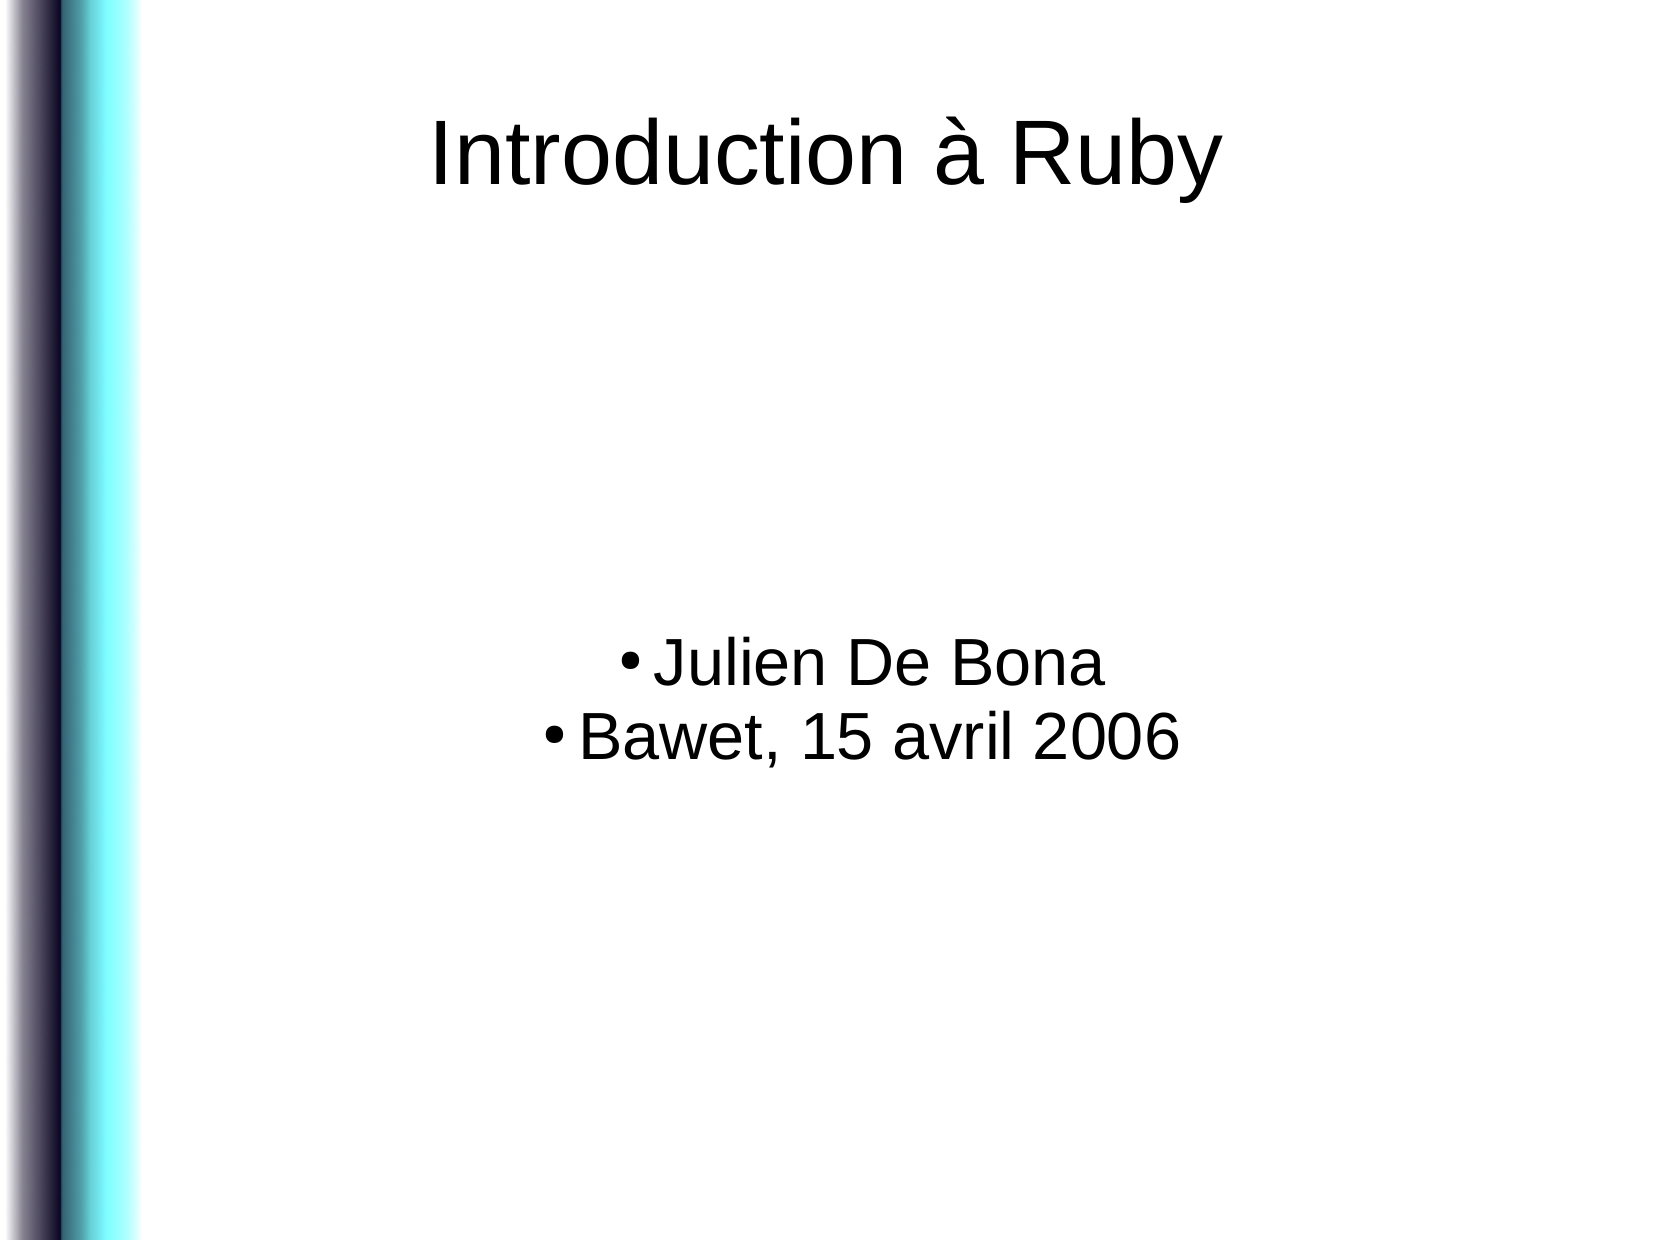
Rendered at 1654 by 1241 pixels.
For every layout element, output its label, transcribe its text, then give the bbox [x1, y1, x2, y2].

title Introduction à Ruby [82, 49, 1571, 257]
subtitle Julien De Bona Bawet, 15 avril 2006 [82, 290, 1571, 1109]
picture [0, 0, 1654, 1240]
